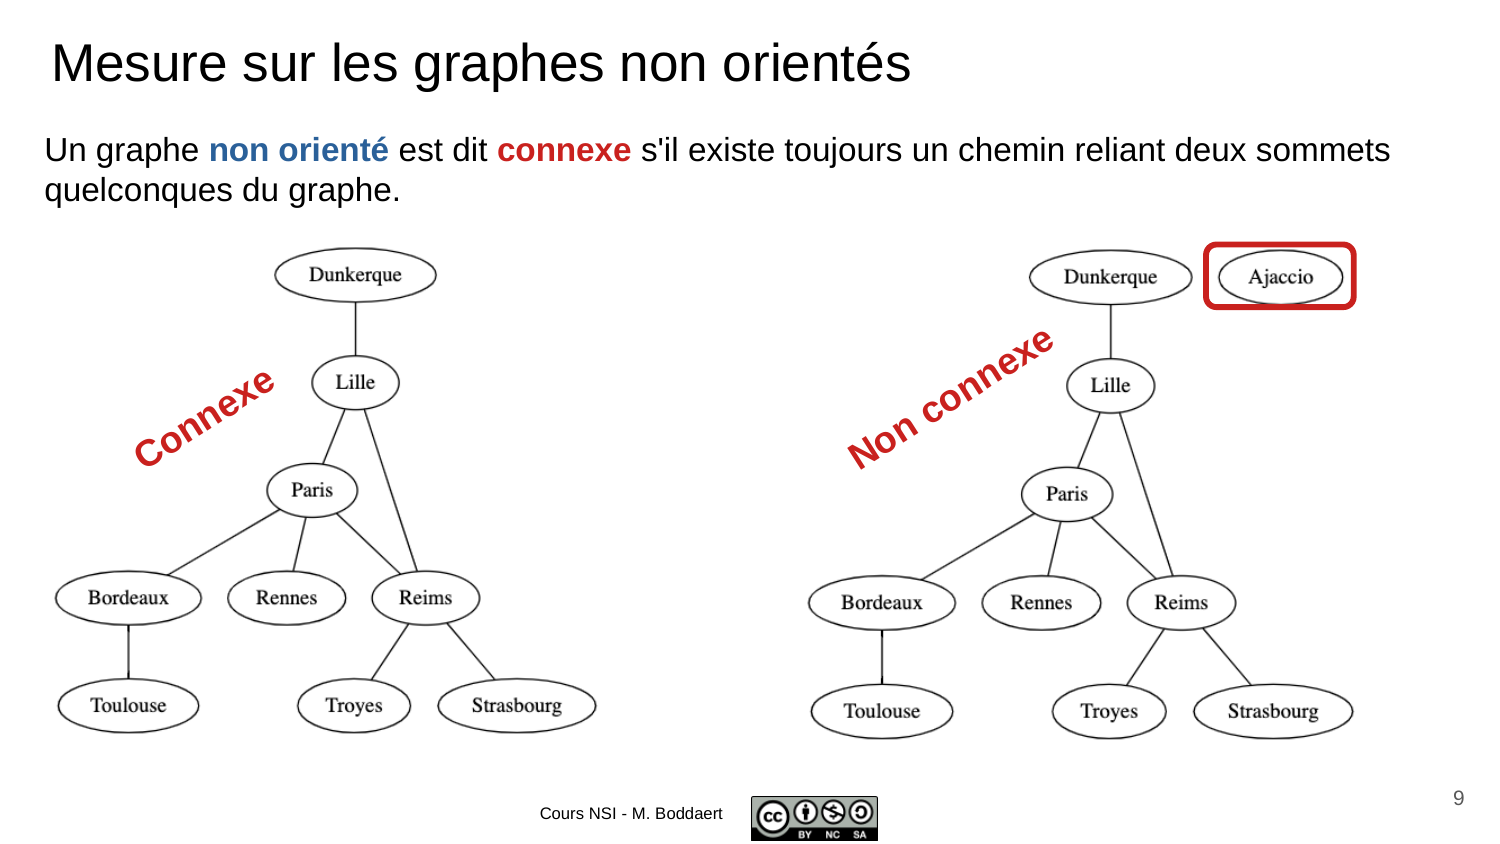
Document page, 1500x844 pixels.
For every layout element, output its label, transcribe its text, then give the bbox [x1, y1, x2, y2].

slide_number <numéro> [1389, 764, 1480, 830]
picture [1209, 248, 1350, 304]
picture [803, 244, 1359, 745]
text_box Connexe [109, 346, 295, 494]
text_box Non connexe [824, 305, 1074, 494]
picture [50, 242, 602, 739]
title Mesure sur les graphes non orientés [51, 13, 1449, 108]
text_box Un graphe non orienté est dit connexe s'il existe toujours un chemin reliant deux sommets quelconques du graphe. [29, 120, 1477, 237]
picture [751, 796, 878, 841]
